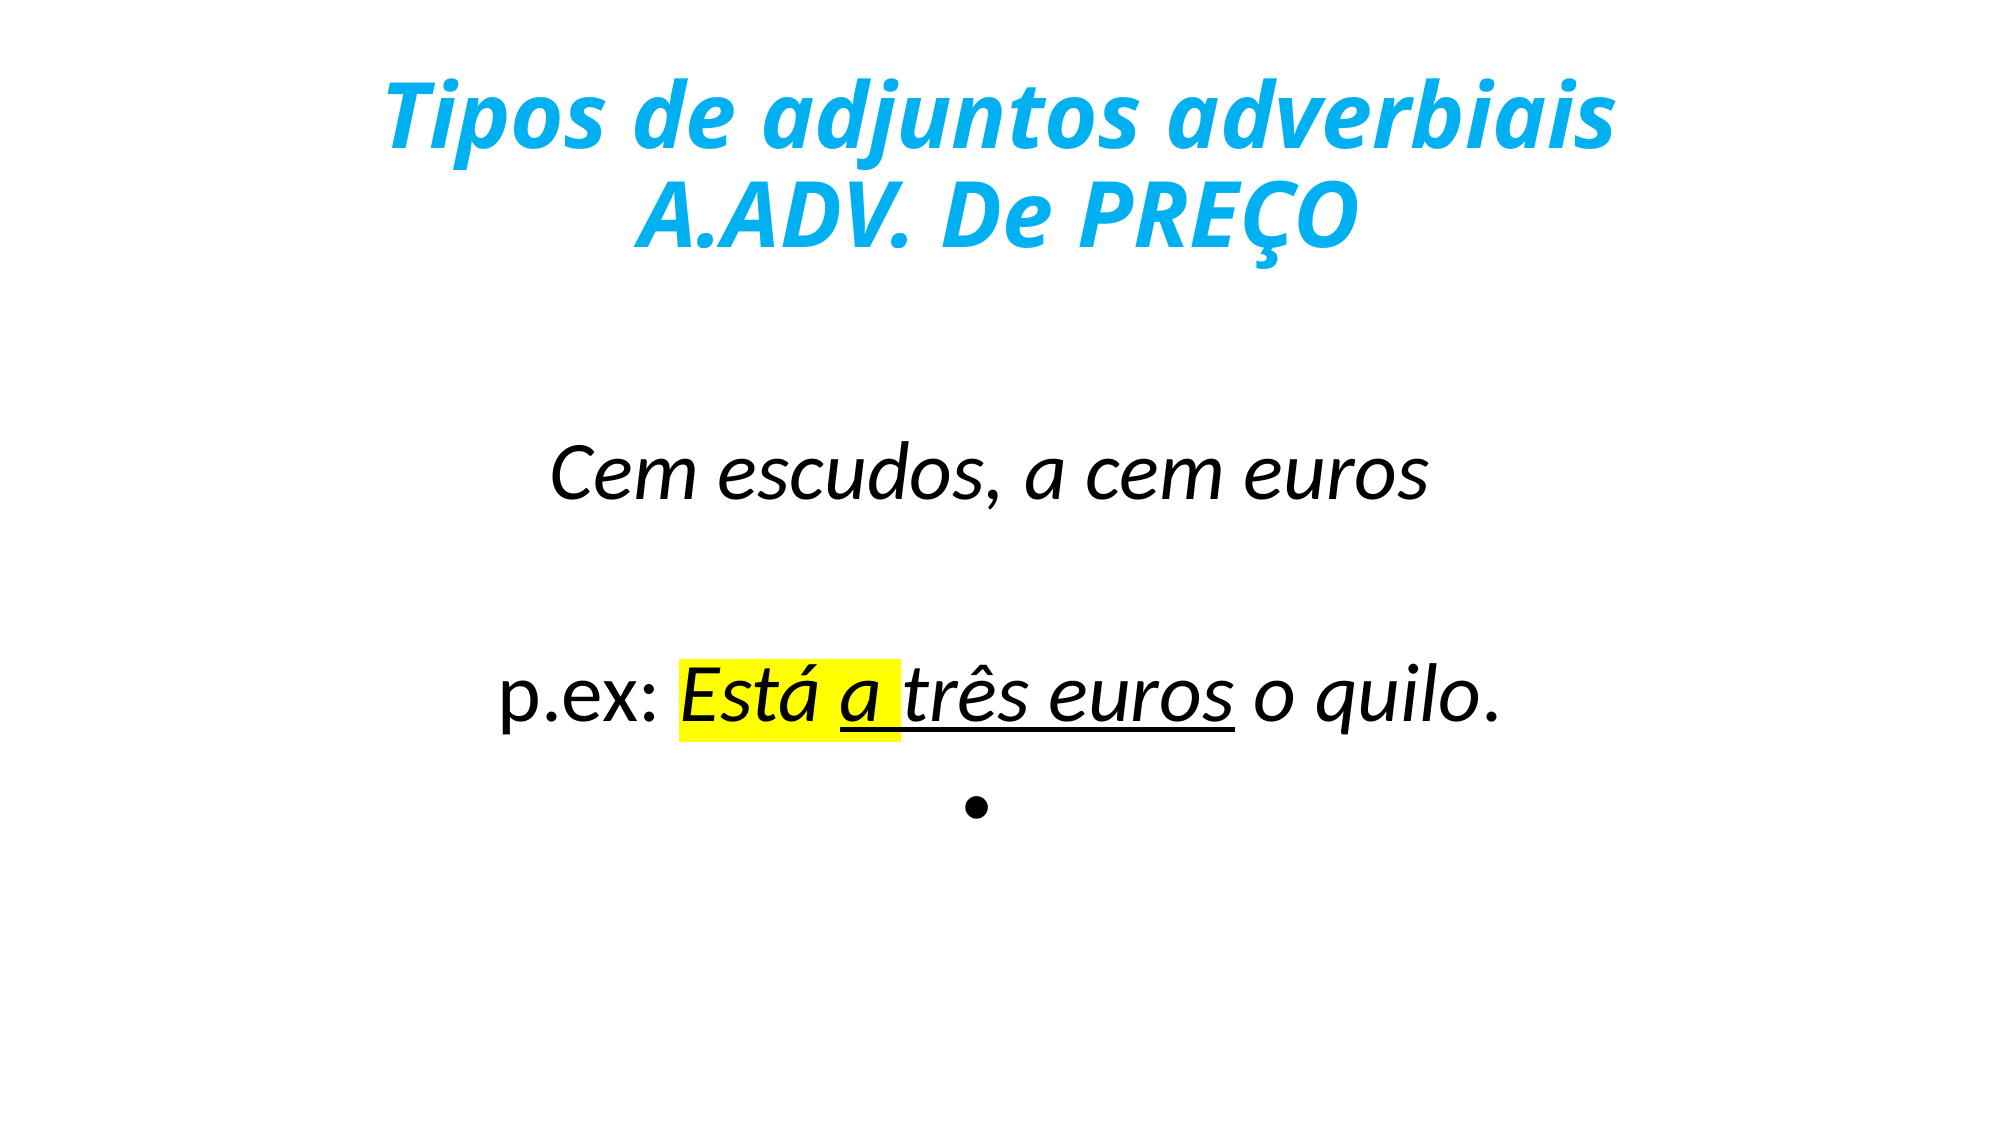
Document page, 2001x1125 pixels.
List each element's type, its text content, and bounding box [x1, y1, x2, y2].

title Tipos de adjuntos adverbiais A.ADV. De PREÇO [137, 59, 1863, 278]
list Cem escudos, a cem euros p.ex: Está a três euros o quilo. [137, 299, 1863, 1014]
